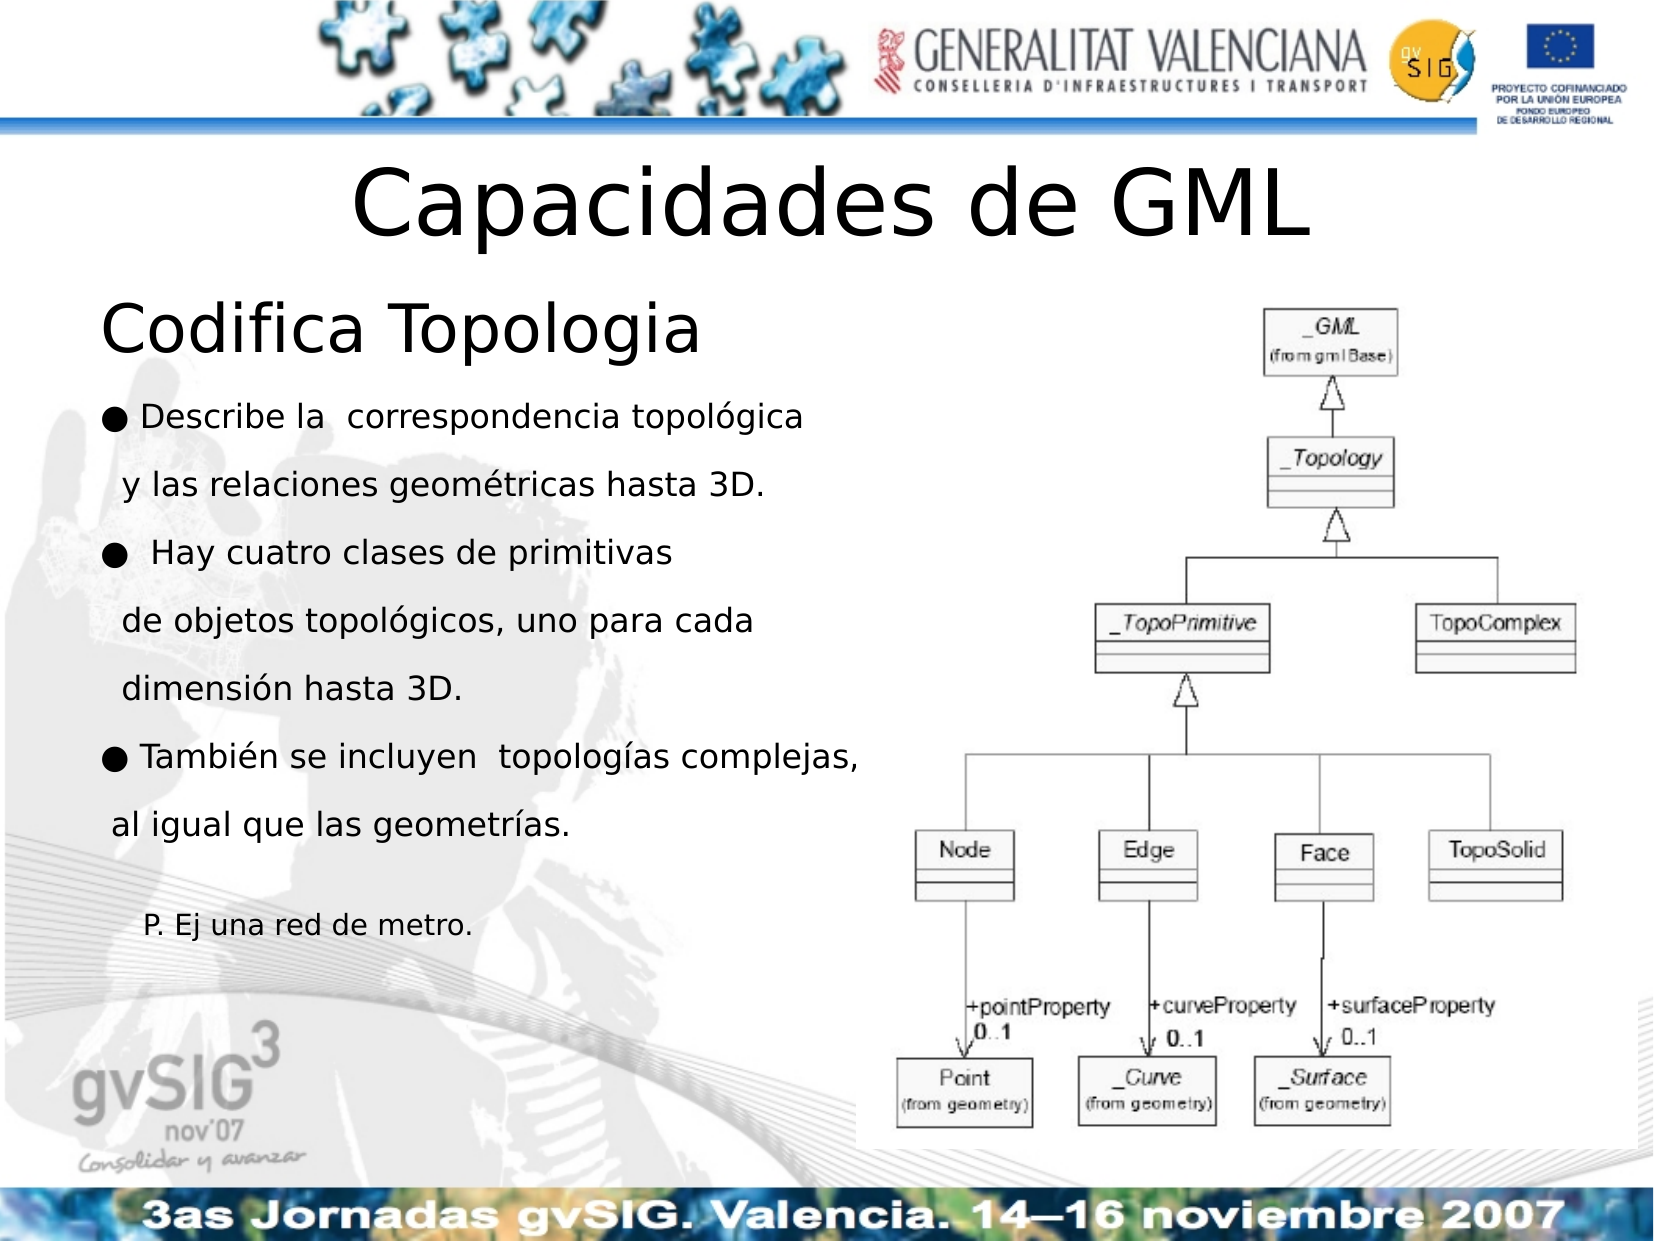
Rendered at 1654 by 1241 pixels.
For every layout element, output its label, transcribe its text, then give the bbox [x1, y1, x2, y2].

title Capacidades de GML [87, 107, 1576, 290]
picture [0, 0, 1654, 1241]
list Codifica Topologia ● Describe la correspondencia topológica y las relaciones geométricas hasta 3D. ● Hay cuatro clases de primitivas de objetos topológicos, uno para cada dimensión hasta 3D. ● También se incluyen topologías complejas, al igual que las geometrías. P. Ej una red de metro. [82, 290, 856, 1095]
